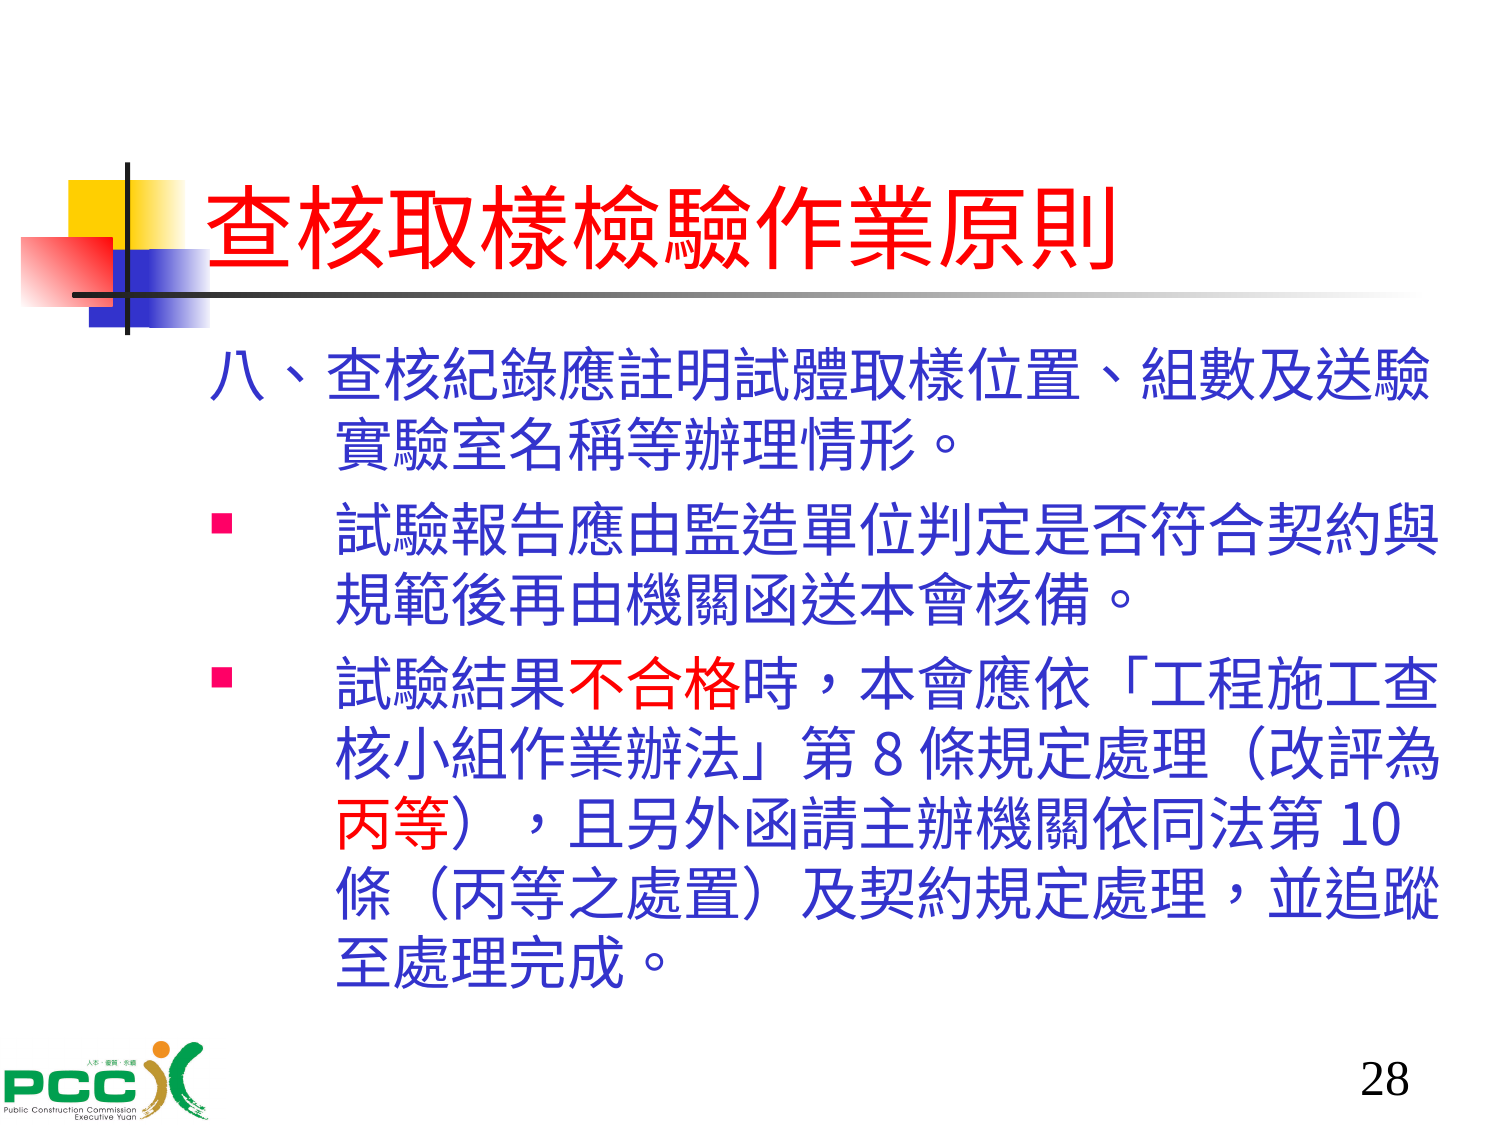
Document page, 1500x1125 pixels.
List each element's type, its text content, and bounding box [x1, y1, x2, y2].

title 查核取樣檢驗作業原則 [188, 101, 1468, 289]
list 八、查核紀錄應註明試體取樣位置、組數及送驗實驗室名稱等辦理情形。 試驗報告應由監造單位判定是否符合契約與規範後再由機關函送本會核備。 試驗結果不合格時，本會應依「工程施工查核小組作業辦法」第8條規定處理（改評為丙等），且另外函請主辦機關依同法第10條（丙等之處置）及契約規定處理，並追蹤至處理完成。 [193, 331, 1469, 1007]
picture [0, 1037, 226, 1125]
